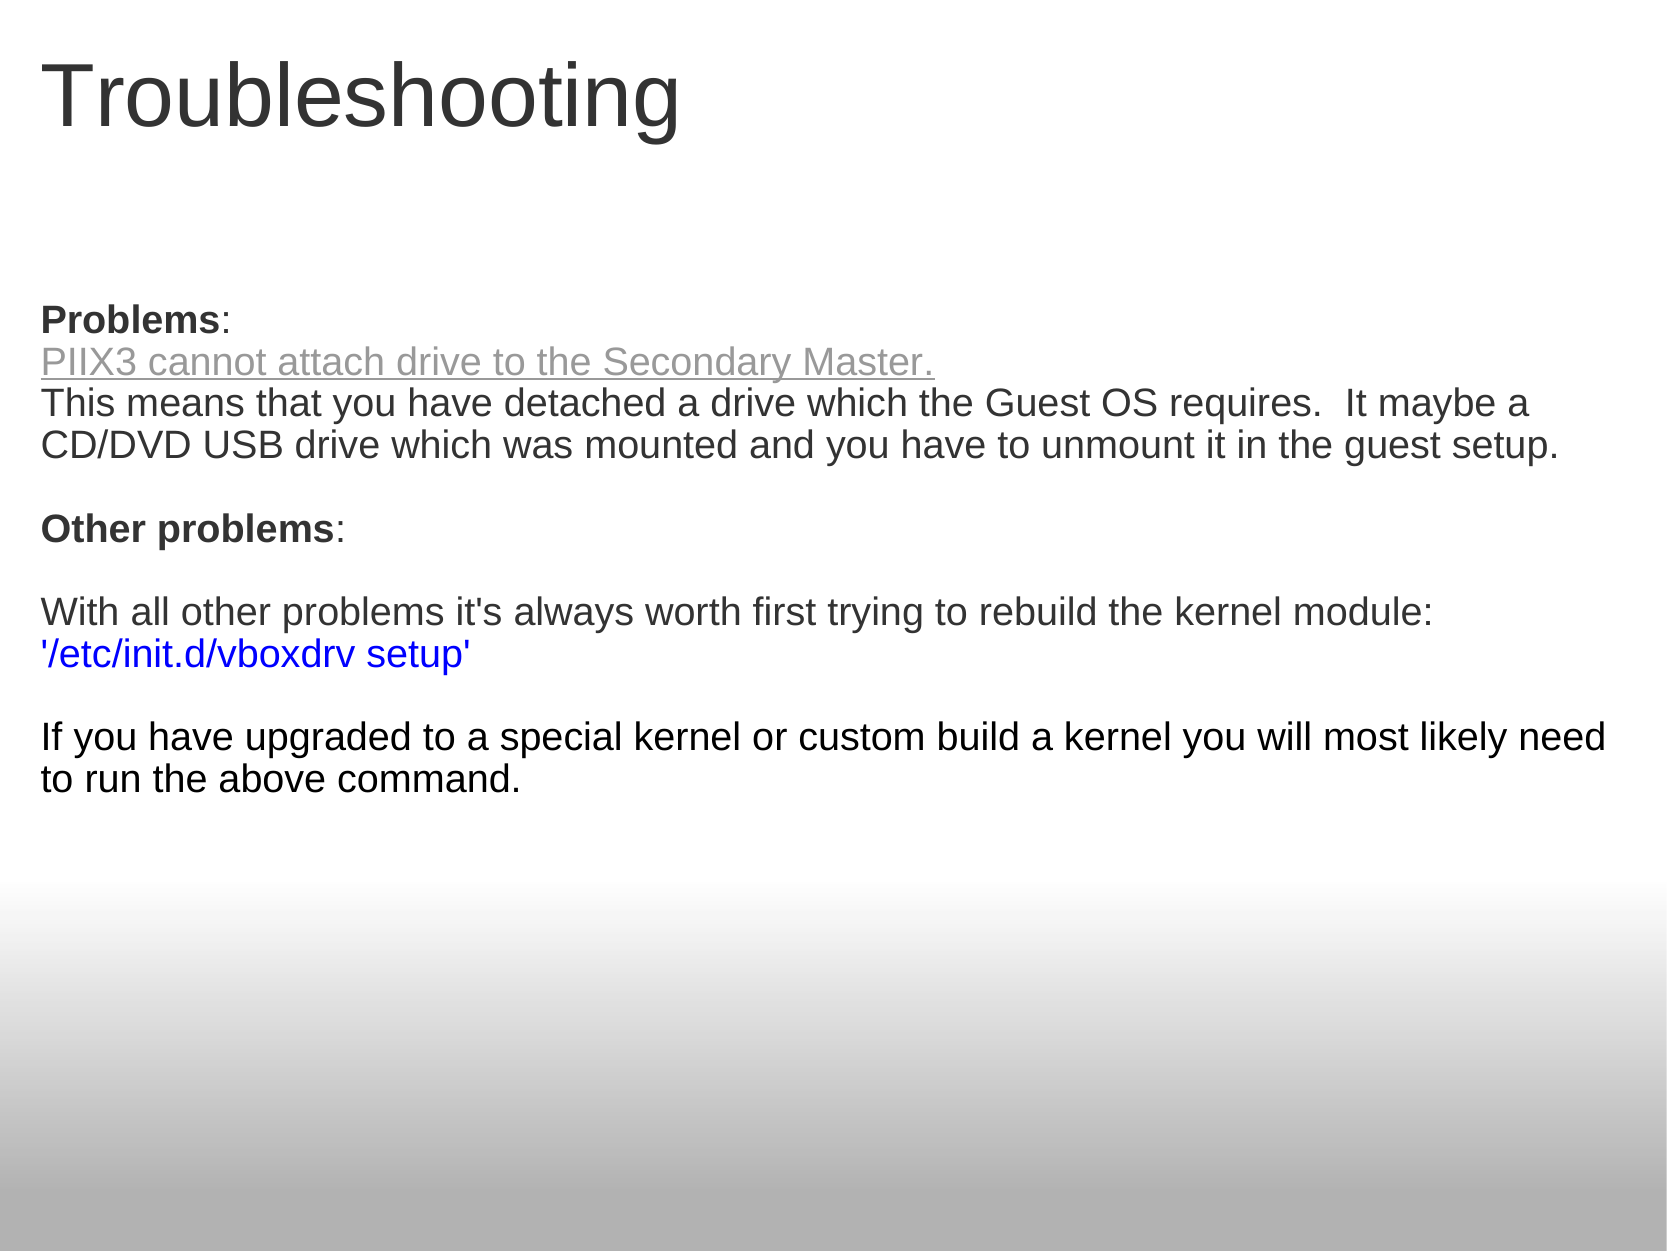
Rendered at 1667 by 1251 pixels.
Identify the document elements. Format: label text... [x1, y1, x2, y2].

picture [0, 0, 1667, 1251]
list Problems: PIIX3 cannot attach drive to the Secondary Master. This means that you have detached a drive which the Guest OS requires. It maybe a CD/DVD USB drive which was mounted and you have to unmount it in the guest setup. Other problems: With all other problems it's always worth first trying to rebuild the kernel module: '/etc/init.d/vboxdrv setup' If you have upgraded to a special kernel or custom build a kernel you will most likely need to run the above command. [40, 300, 1627, 1201]
title Troubleshooting [40, 50, 1627, 201]
